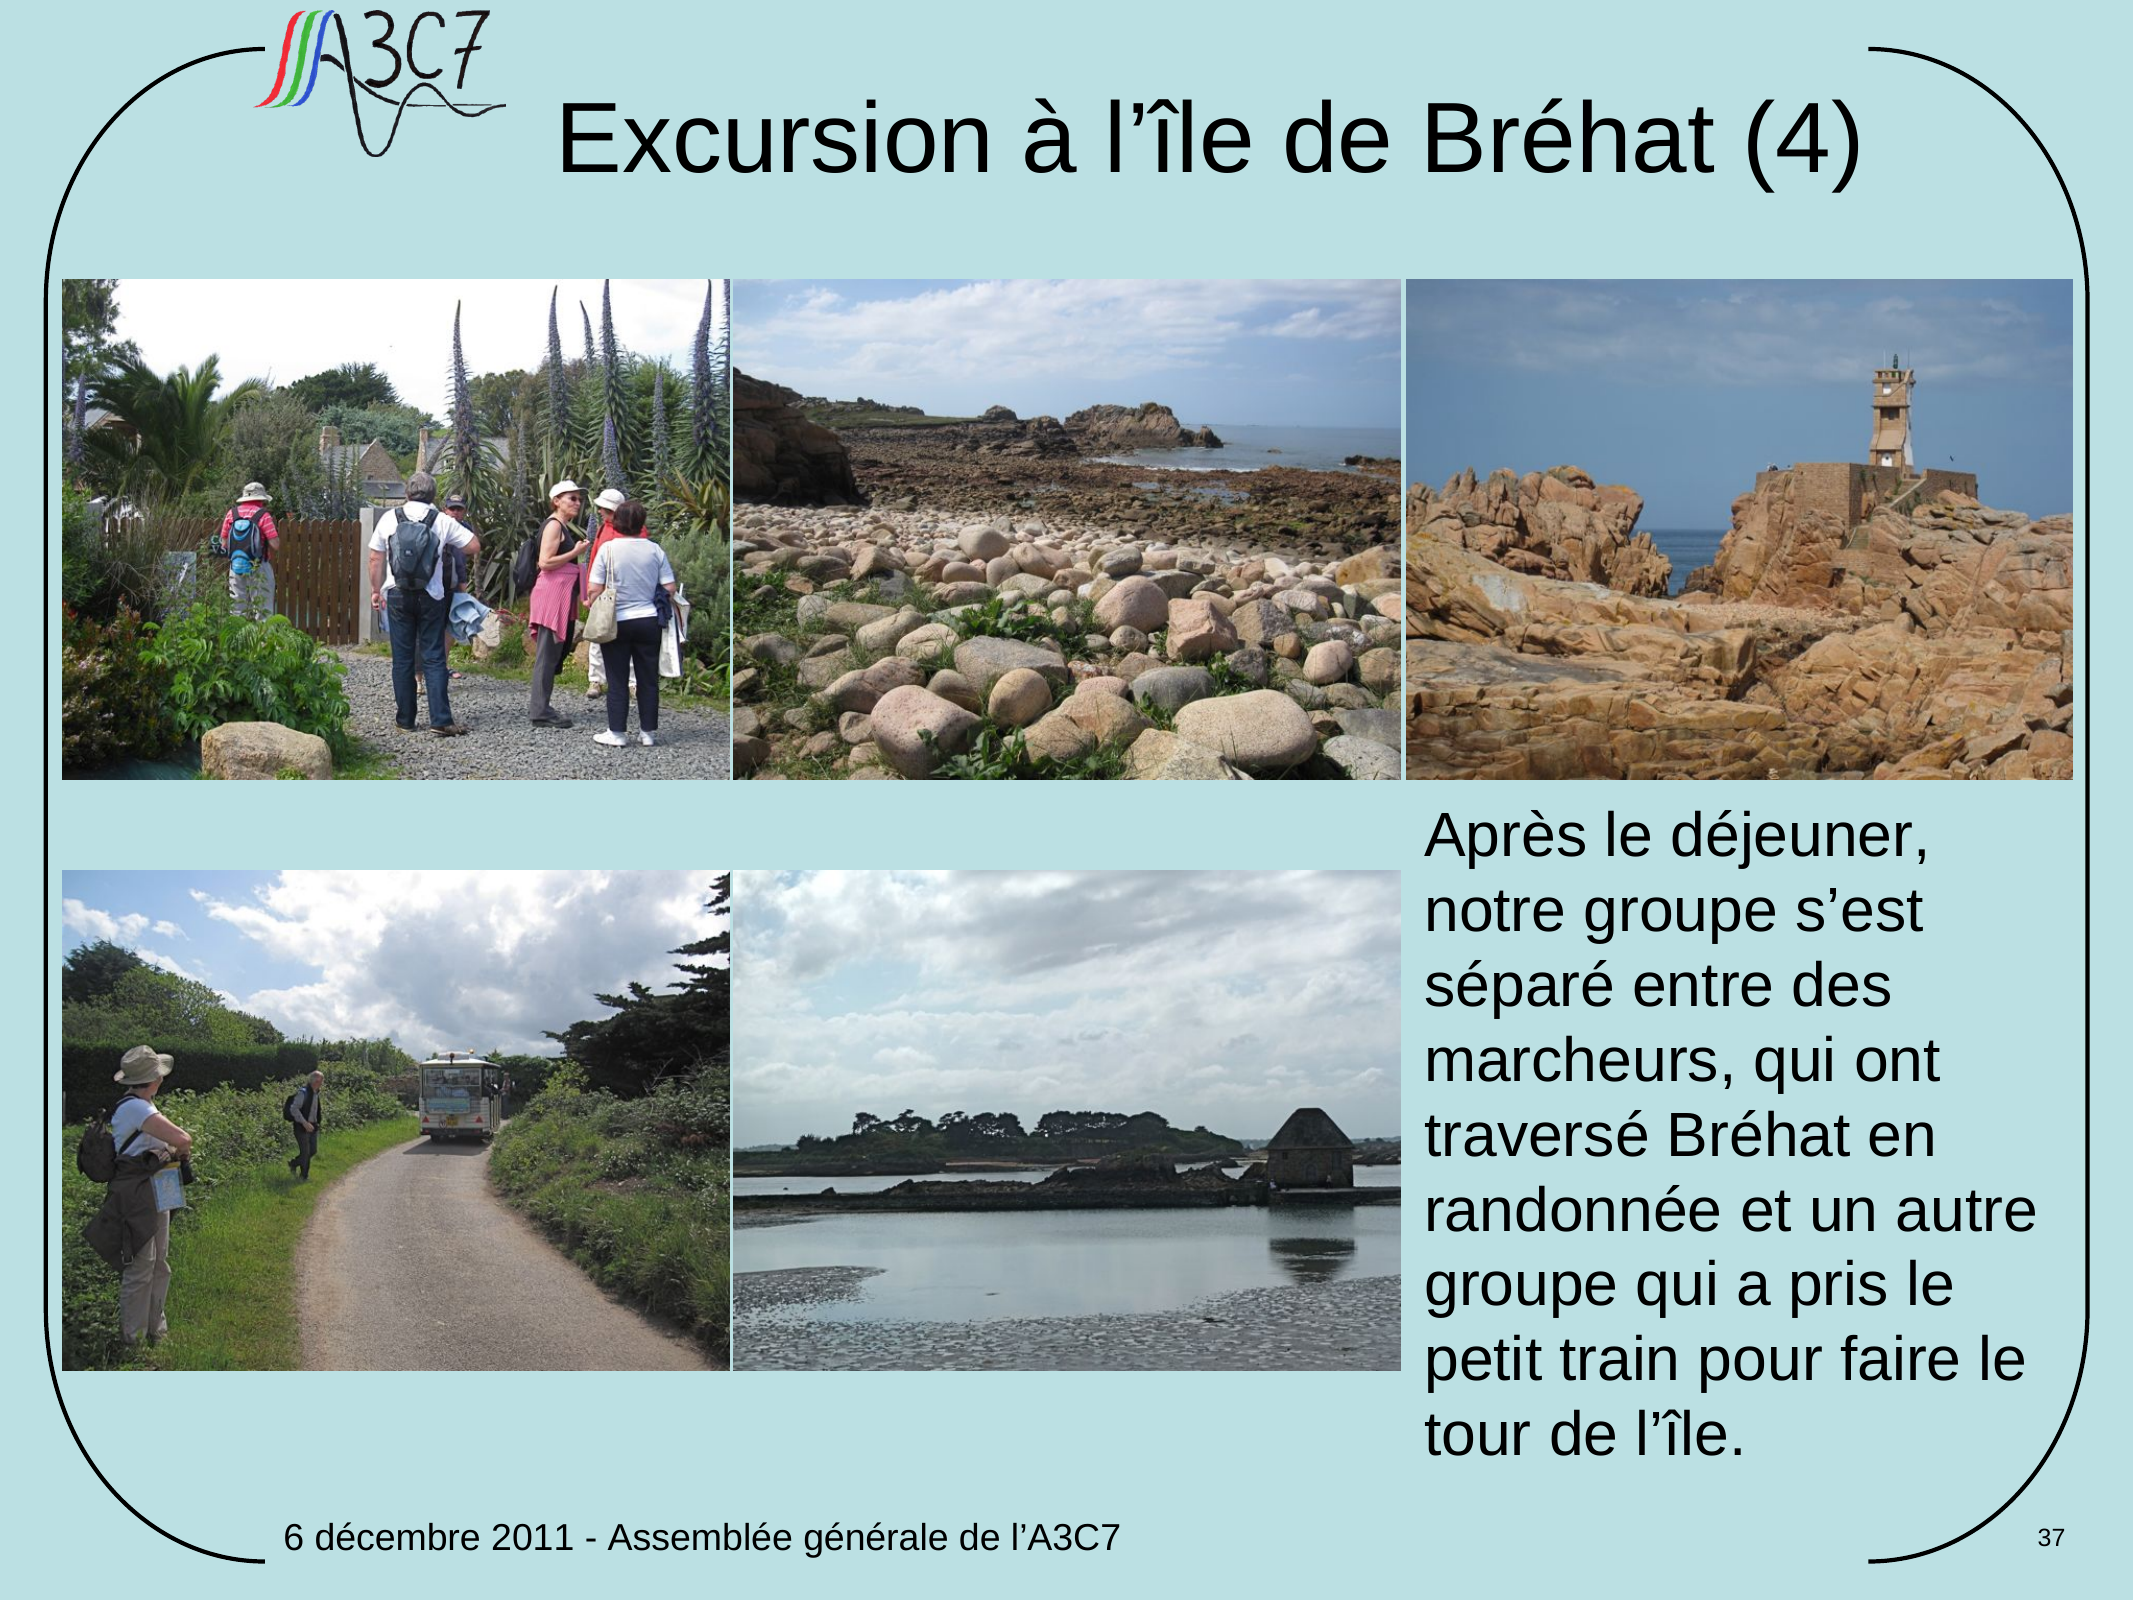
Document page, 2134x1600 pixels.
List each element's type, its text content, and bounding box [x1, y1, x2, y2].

picture [62, 870, 730, 1371]
picture [733, 870, 1401, 1371]
picture [1406, 279, 2073, 780]
picture [253, 10, 506, 157]
title Excursion à l’île de Bréhat (4) [506, 64, 1926, 225]
picture [62, 279, 730, 780]
text_box 6 décembre 2011 - Assemblée générale de l’A3C7 [274, 1512, 1131, 1558]
text_box Après le déjeuner, notre groupe s’est séparé entre des marcheurs, qui ont traversé Bréhat en randonnée et un autre groupe qui a pris le petit train pour faire le tour de l’île. [1415, 793, 2064, 1446]
picture [733, 279, 1401, 780]
